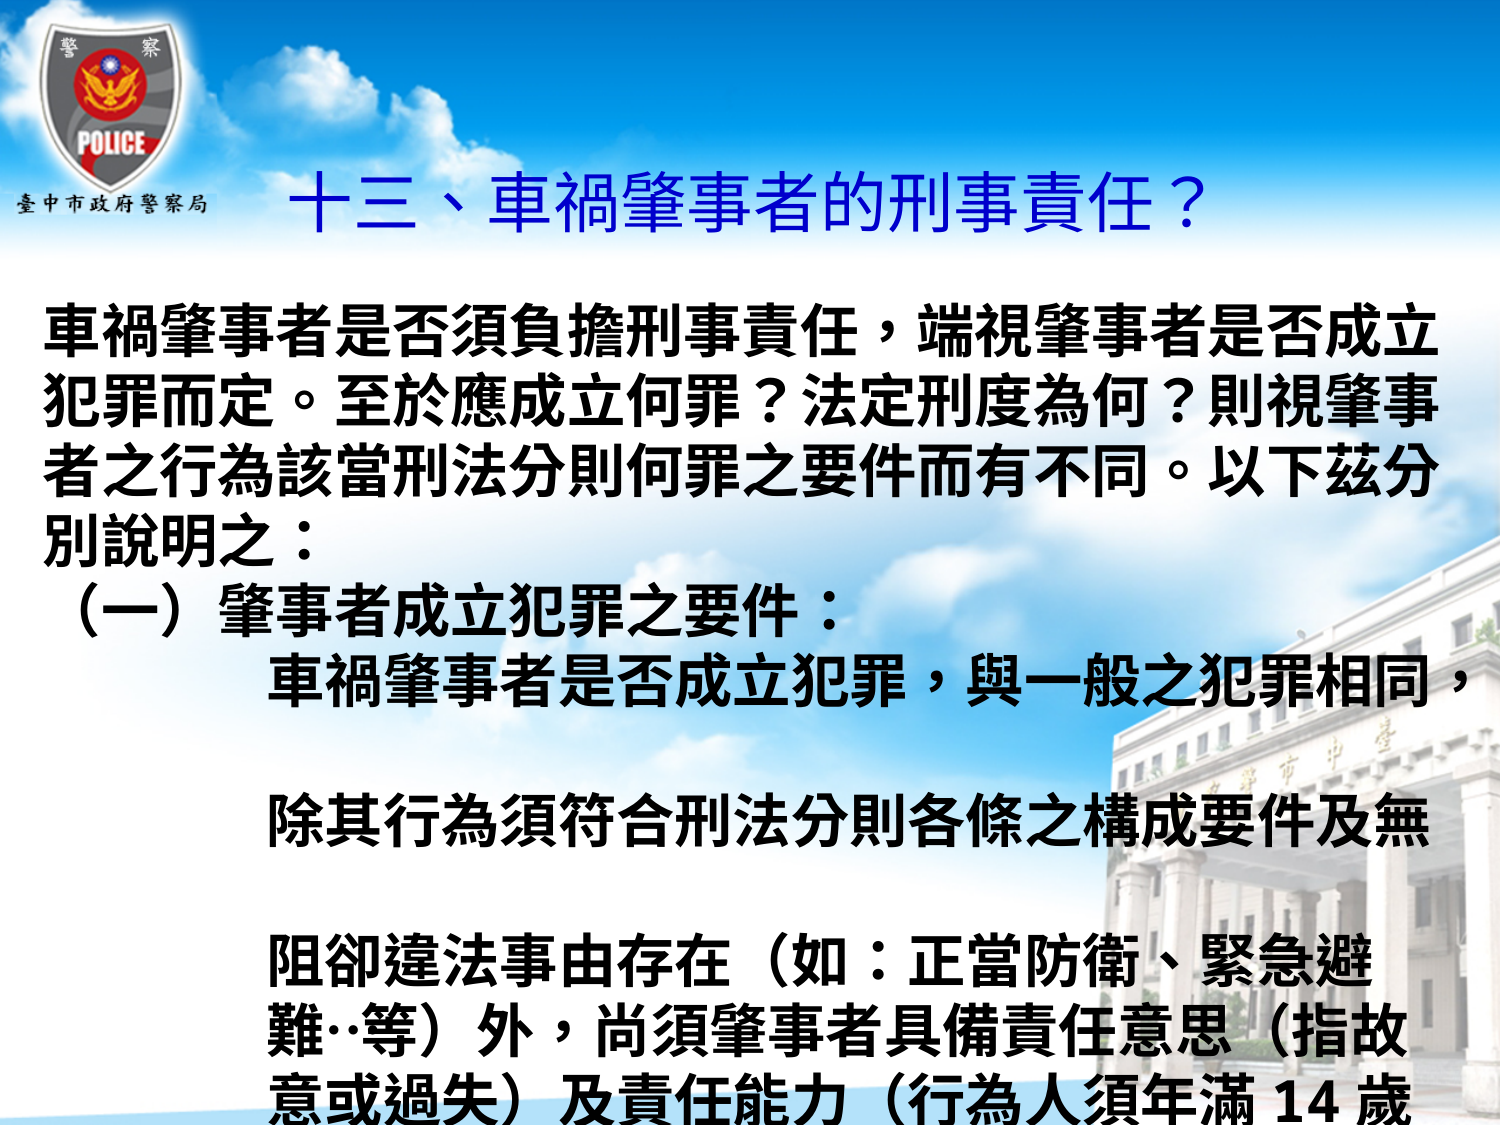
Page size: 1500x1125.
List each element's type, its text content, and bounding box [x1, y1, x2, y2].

title 十三、車禍肇事者的刑事責任？ [195, 132, 1312, 270]
text_box 車禍肇事者是否須負擔刑事責任，端視肇事者是否成立犯罪而定。至於應成立何罪？法定刑度為何？則視肇事者之行為該當刑法分則何罪之要件而有不同。以下茲分別說明之： （一）肇事者成立犯罪之要件： 車禍肇事者是否成立犯罪，與一般之犯罪相同， 除其行為須符合刑法分則各條之構成要件及無 阻卻違法事由存在（如：正當防衛、緊急避 難…等）外，尚須肇事者具備責任意思（指故 意或過失）及責任能力（行為人須年滿14歲始 有刑事責任能力）時，始成立犯罪。 [28, 286, 1458, 1125]
picture [0, 0, 1500, 1125]
